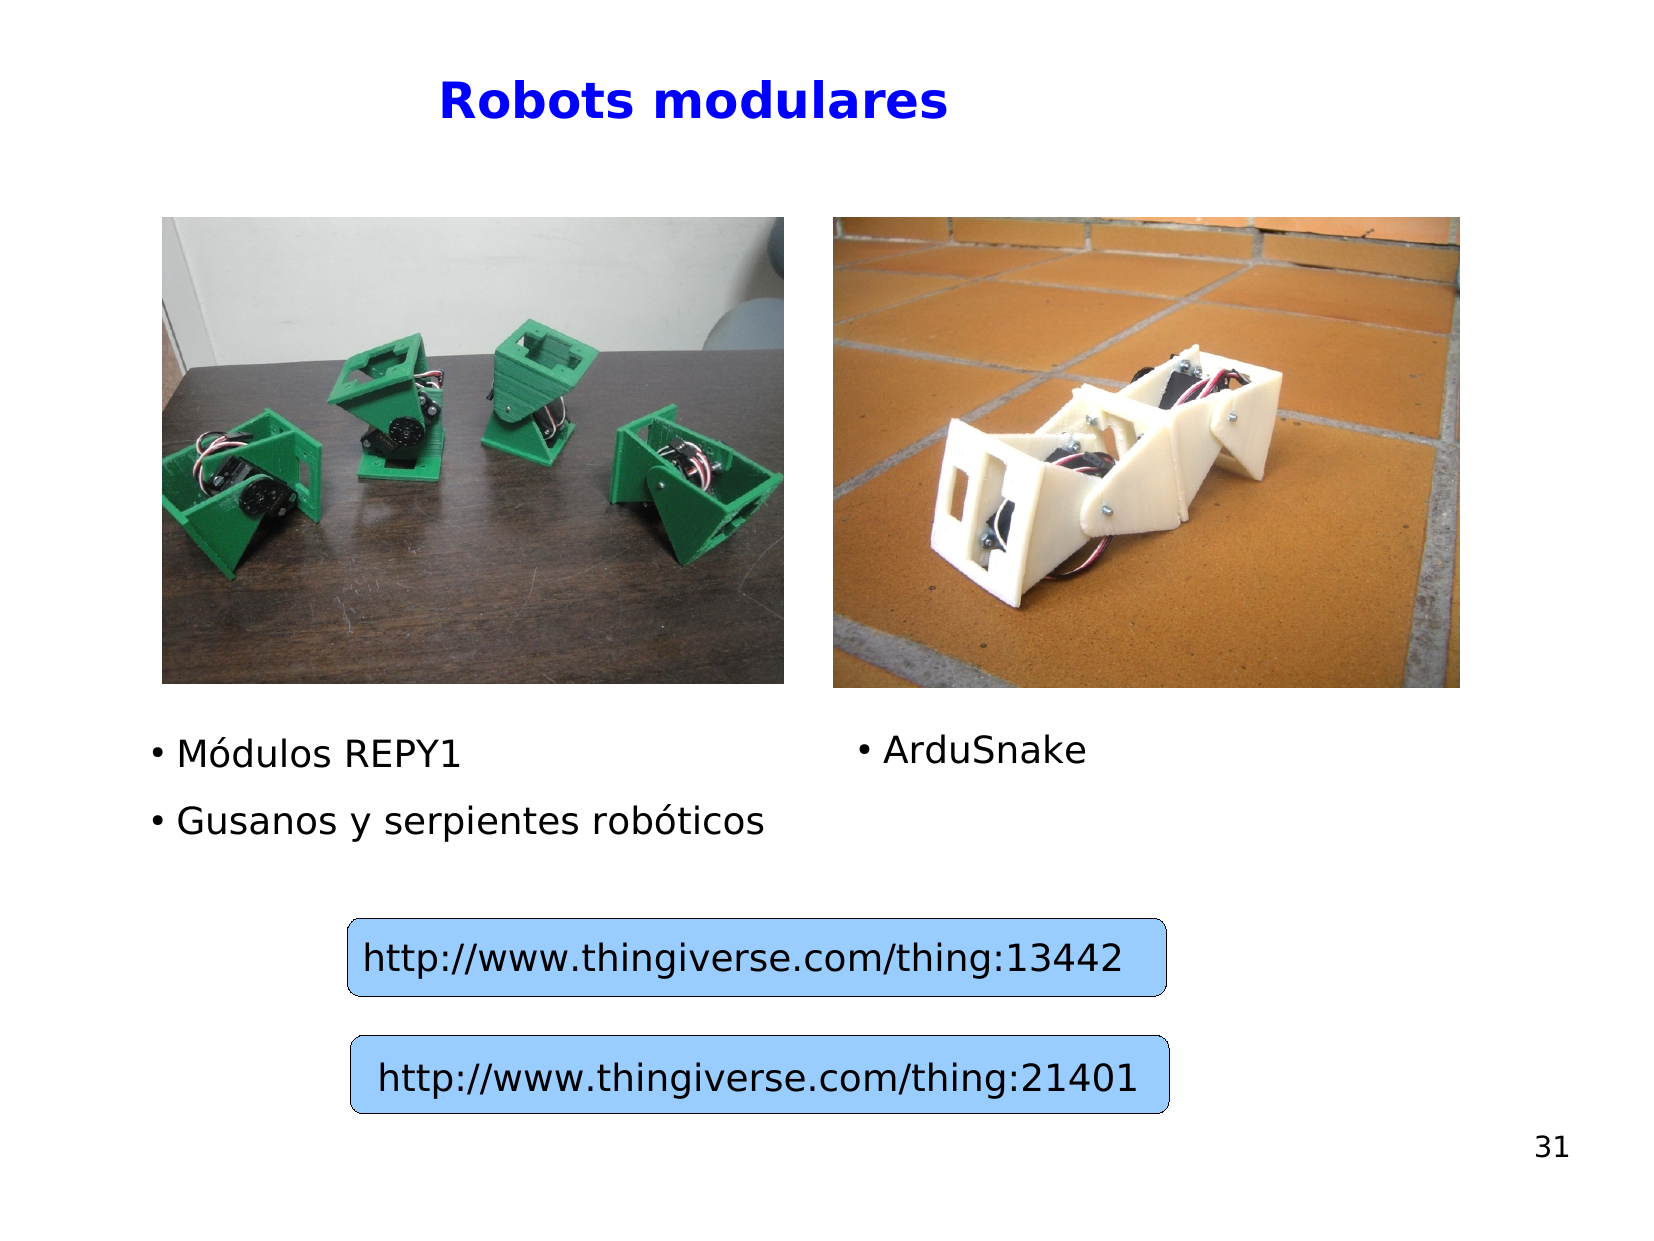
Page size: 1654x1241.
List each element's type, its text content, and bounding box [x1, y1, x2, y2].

text_box Módulos REPY1 Gusanos y serpientes robóticos [136, 725, 829, 856]
text_box [347, 918, 1167, 997]
text_box ArduSnake [843, 721, 1476, 780]
picture [833, 217, 1460, 688]
picture [162, 217, 784, 684]
text_box [350, 1035, 1170, 1114]
text_box http://www.thingiverse.com/thing:21401 [362, 1049, 1156, 1108]
text_box http://www.thingiverse.com/thing:13442 [347, 929, 1140, 988]
text_box Robots modulares [424, 64, 965, 138]
